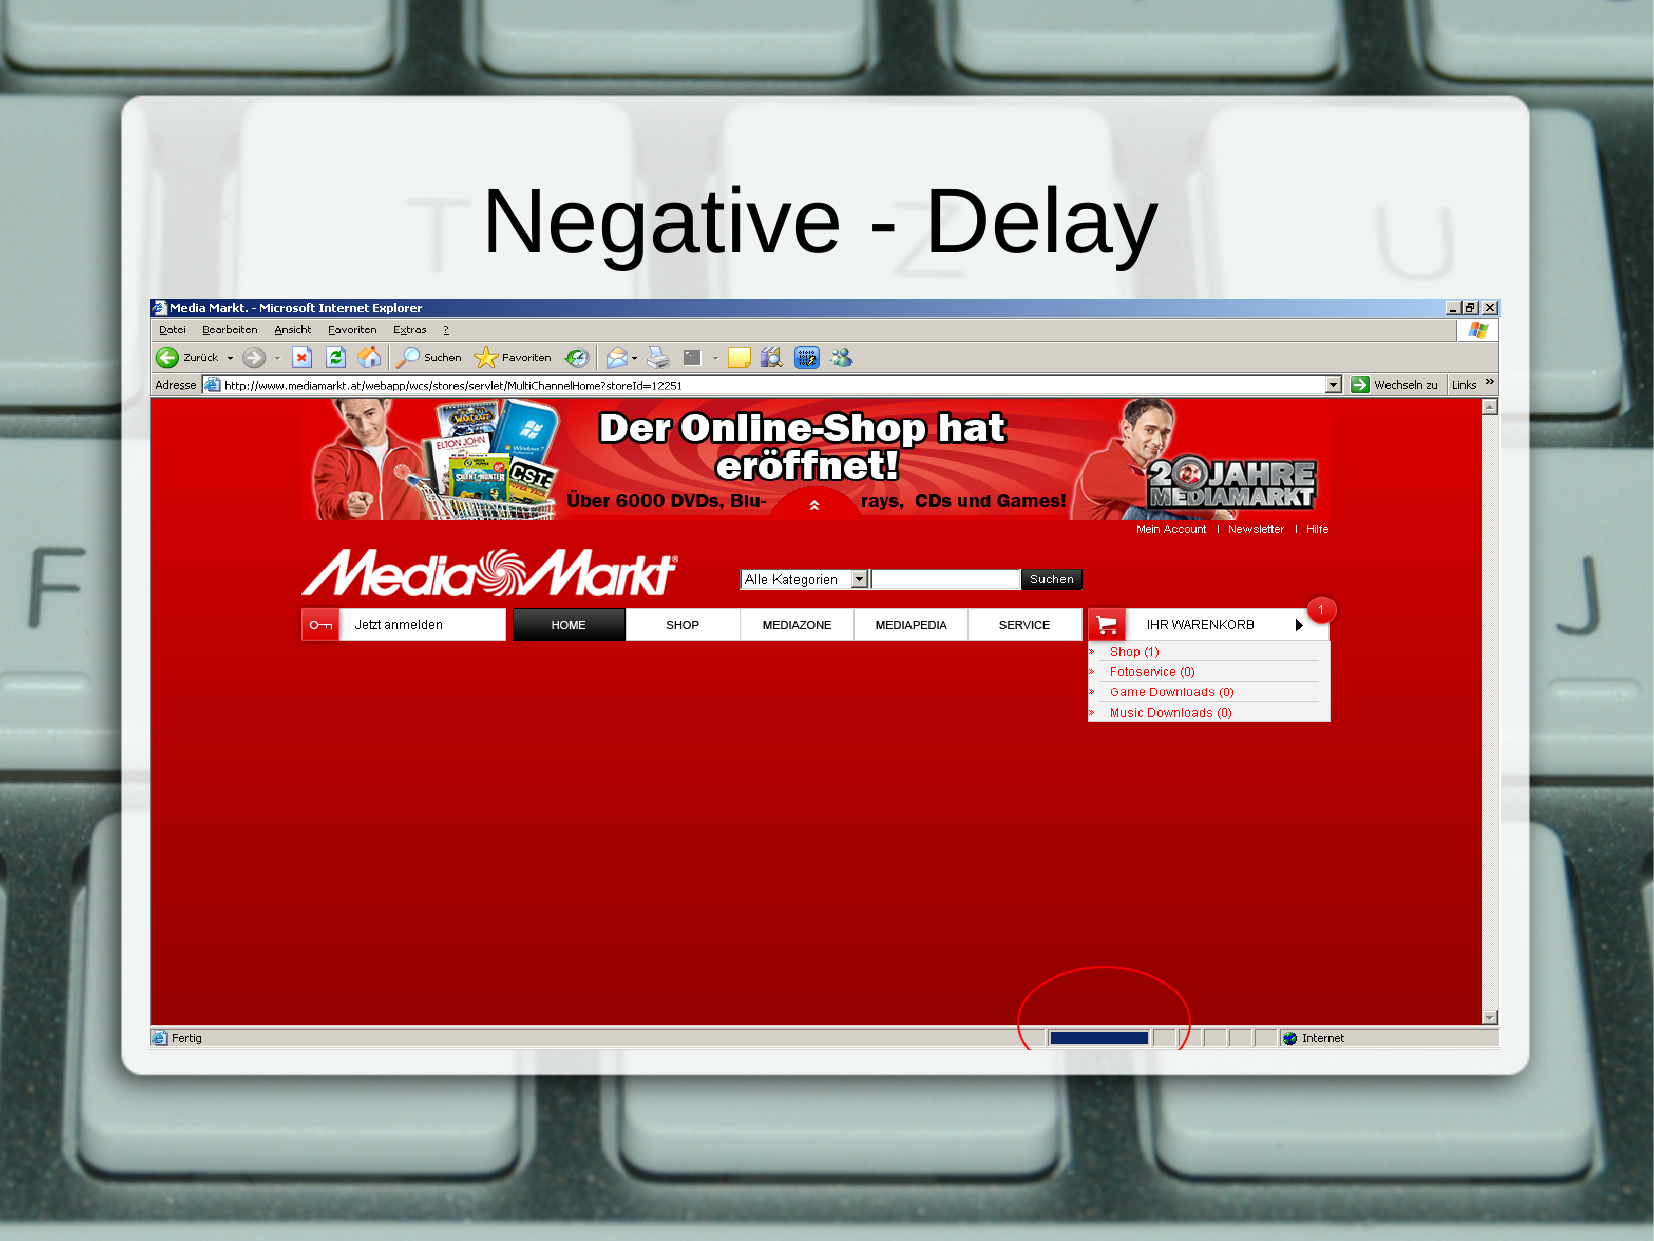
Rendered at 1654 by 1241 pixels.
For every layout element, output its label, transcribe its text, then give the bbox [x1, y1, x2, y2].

title Negative - Delay [135, 125, 1506, 318]
picture [0, 0, 1654, 1241]
